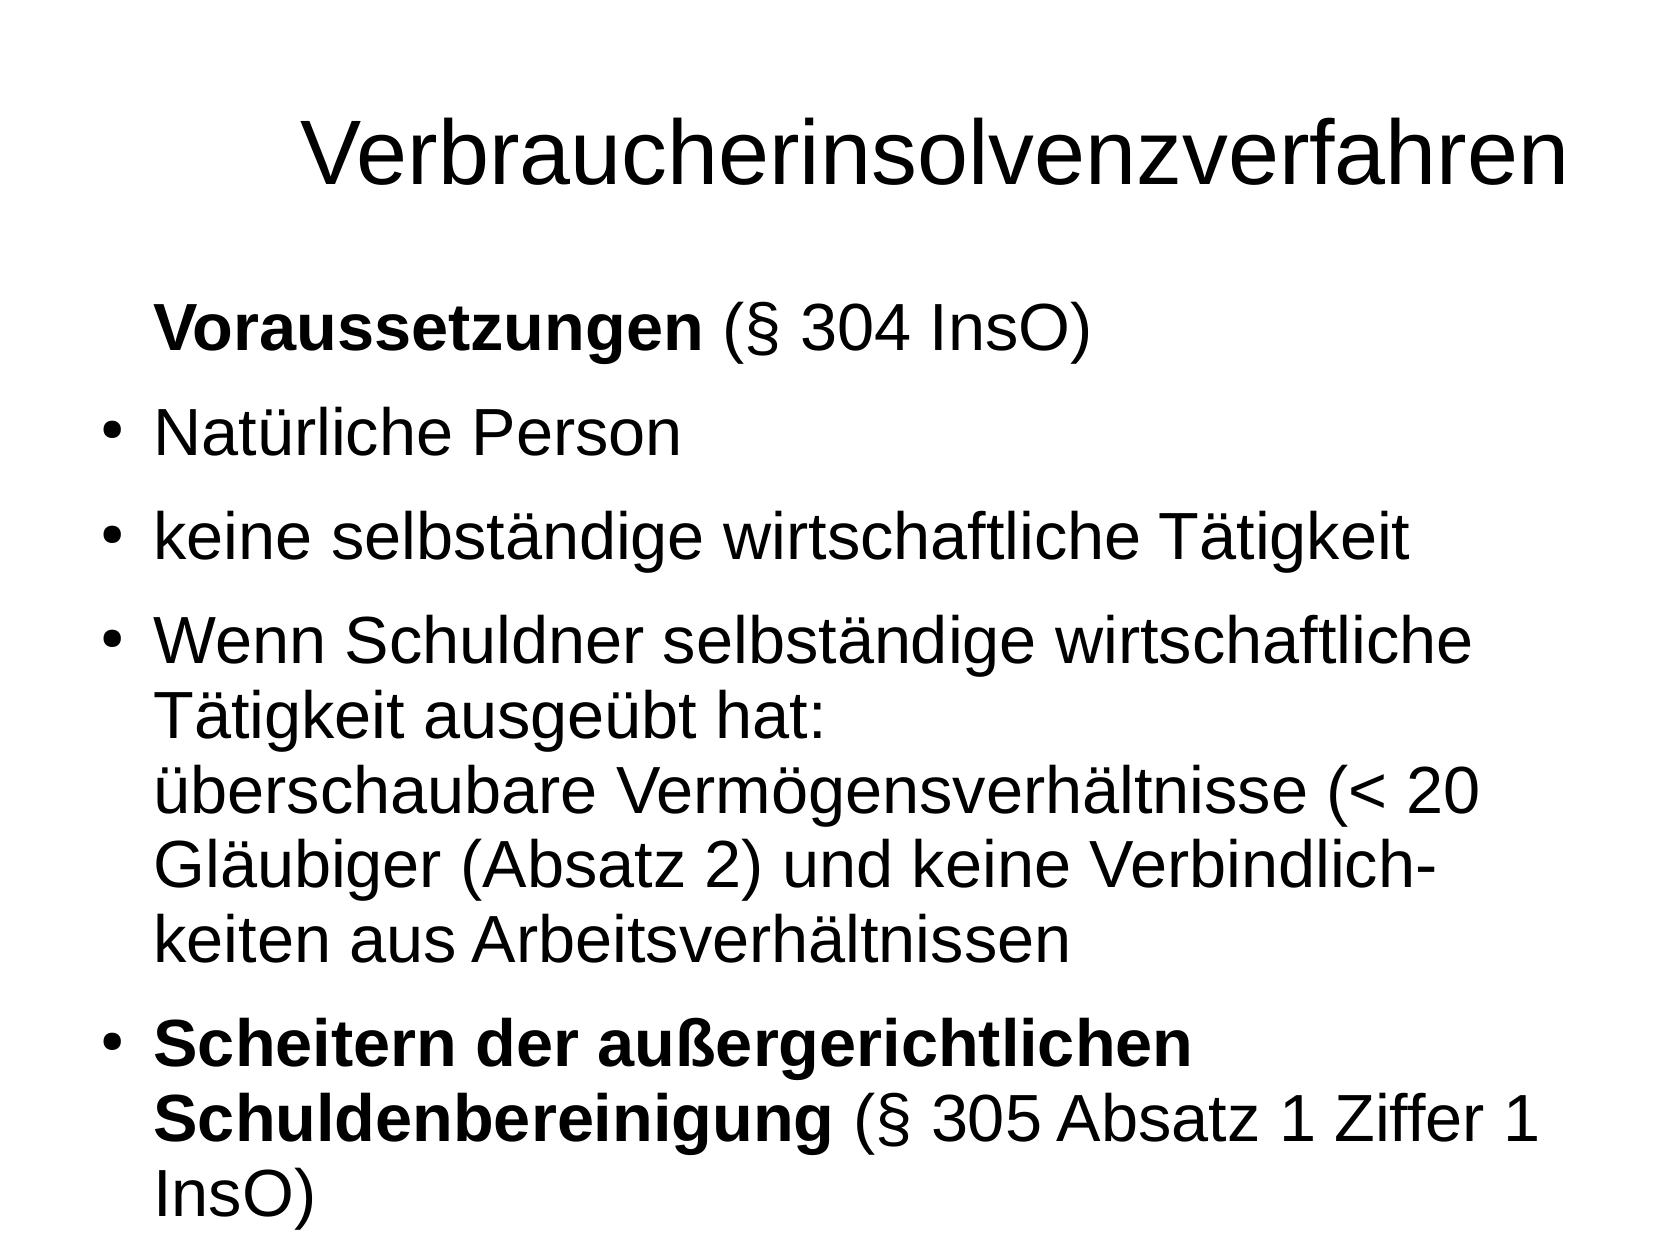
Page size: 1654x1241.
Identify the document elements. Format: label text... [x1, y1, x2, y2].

title Verbraucherinsolvenzverfahren [82, 49, 1571, 257]
list Voraussetzungen (§ 304 InsO) Natürliche Person keine selbständige wirtschaftliche Tätigkeit Wenn Schuldner selbständige wirtschaftliche Tätigkeit ausgeübt hat: überschaubare Vermögensverhältnisse (< 20 Gläubiger (Absatz 2) und keine Verbindlich-keiten aus Arbeitsverhältnissen Scheitern der außergerichtlichen Schuldenbereinigung (§ 305 Absatz 1 Ziffer 1 InsO) [82, 290, 1571, 1231]
